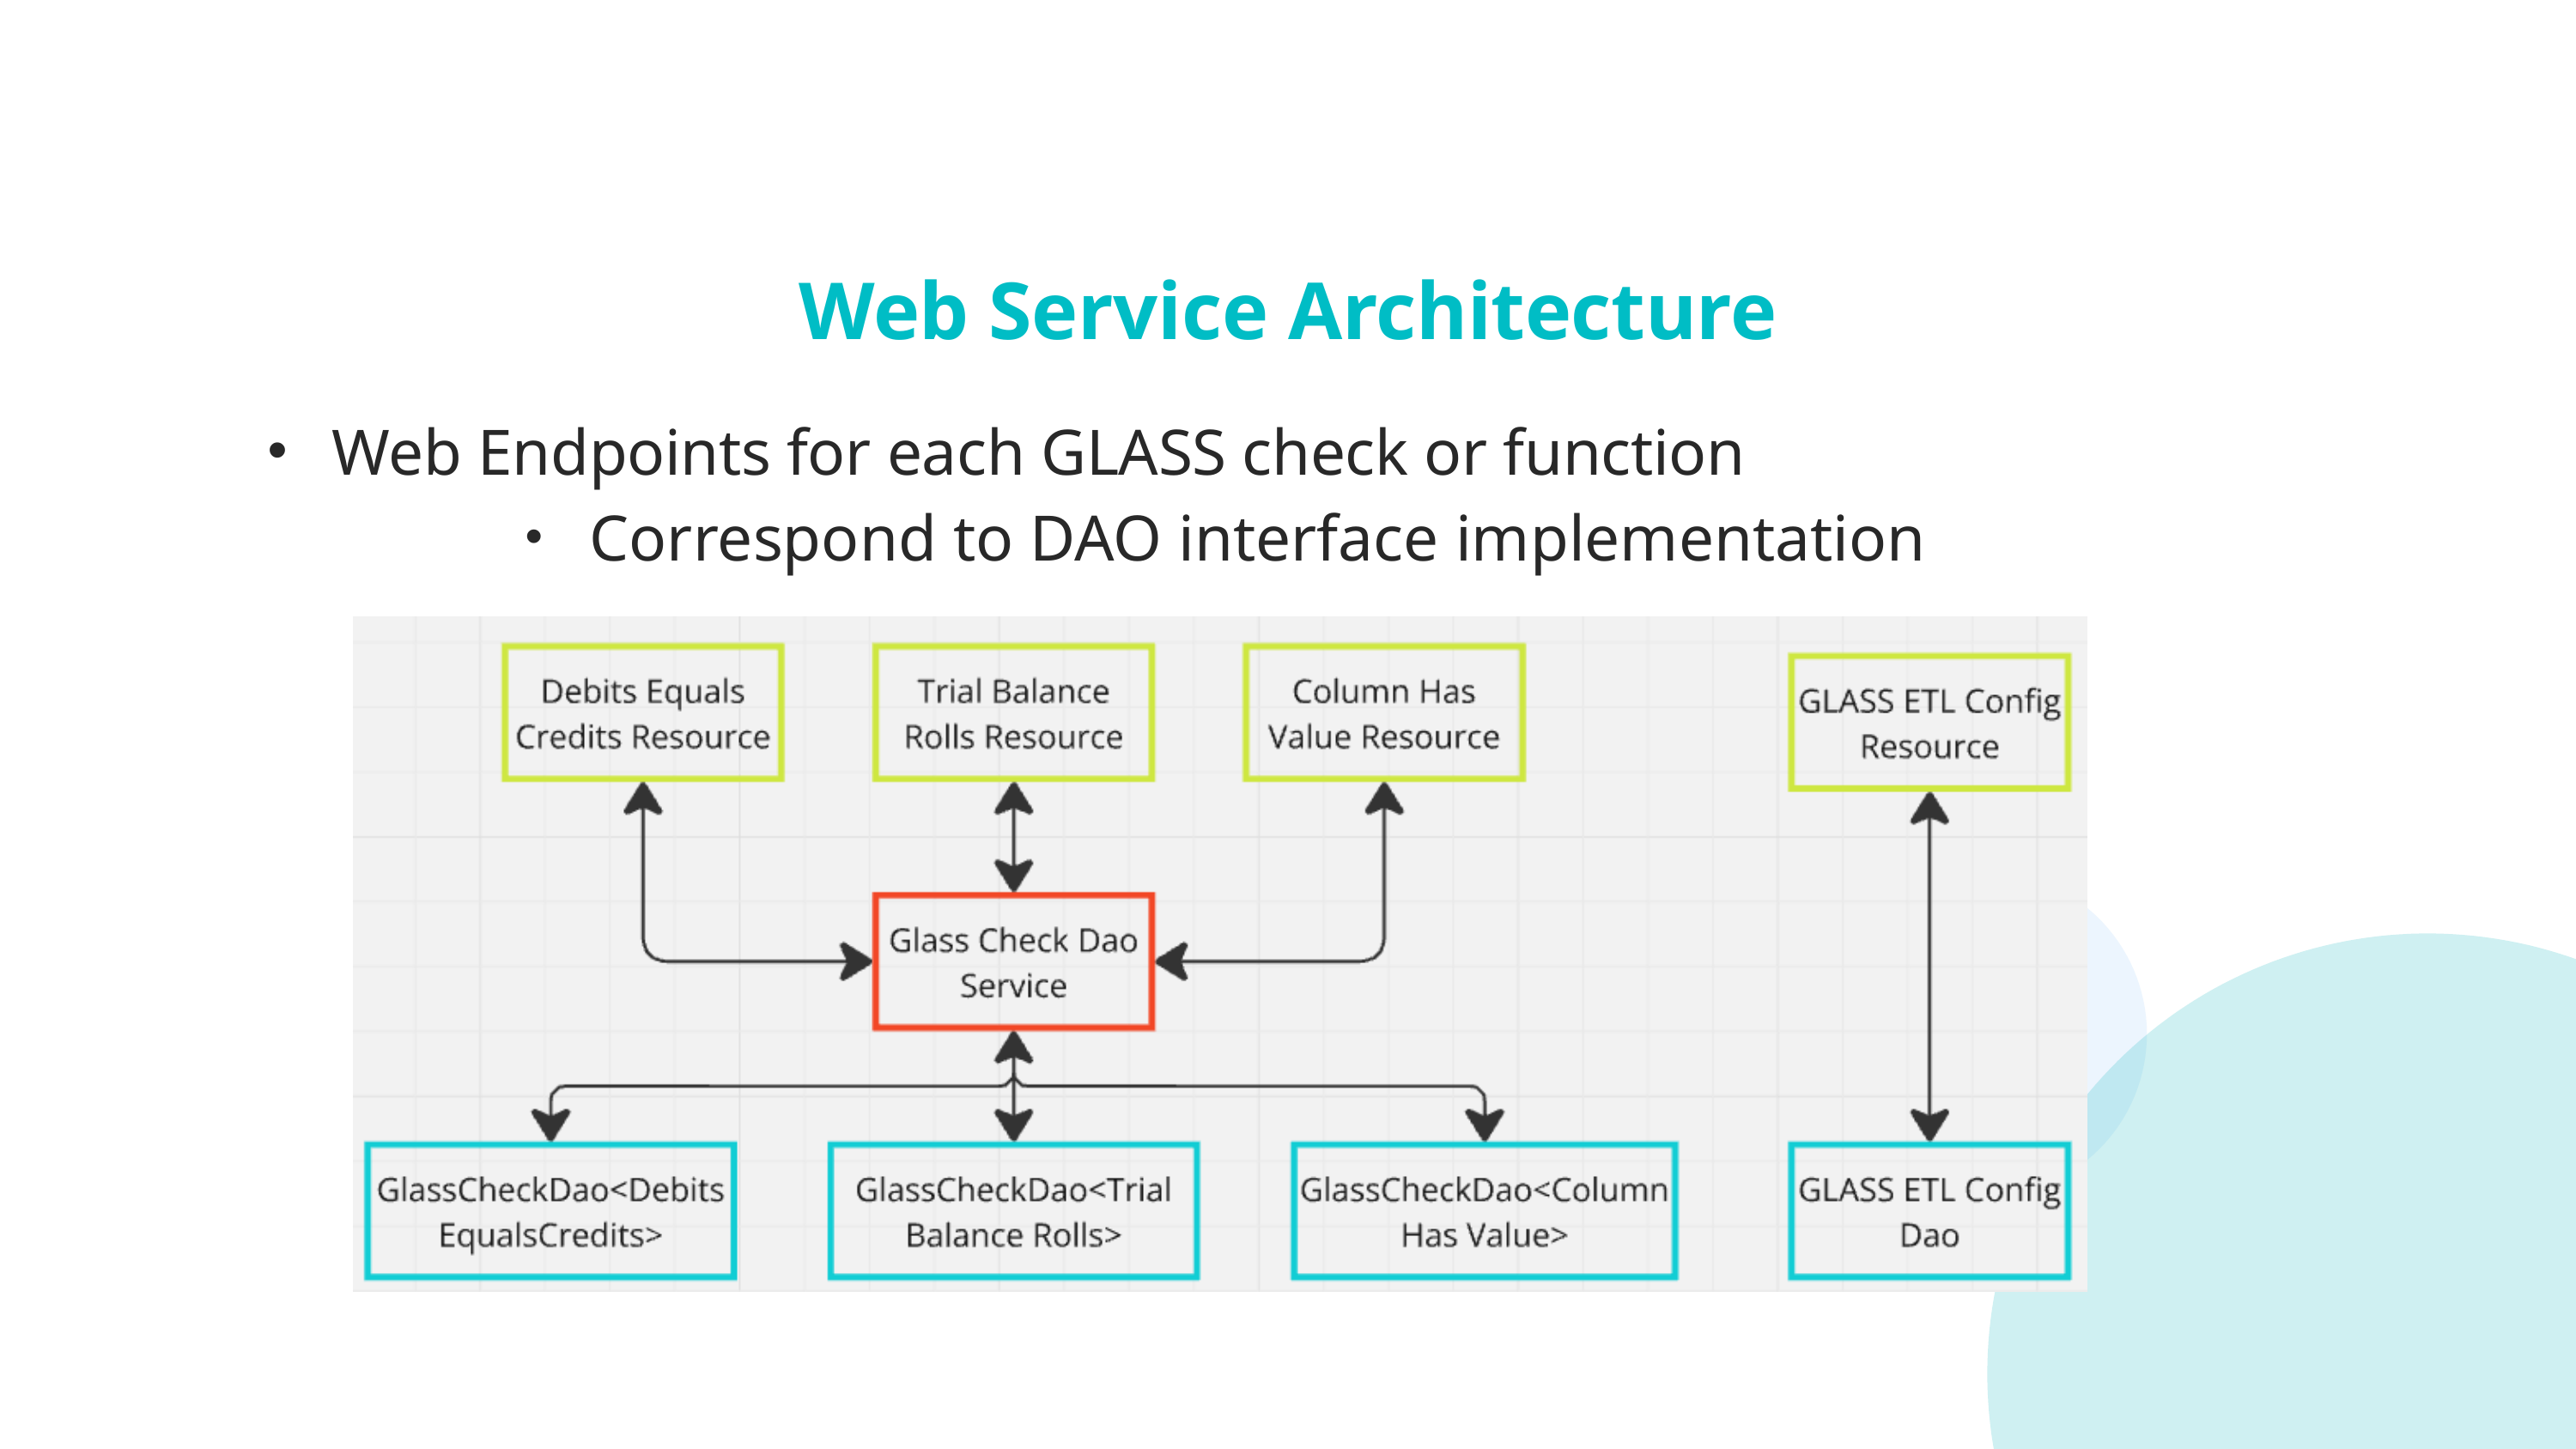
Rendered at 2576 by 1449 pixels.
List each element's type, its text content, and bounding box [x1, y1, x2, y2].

text_box Web Endpoints for each GLASS check or function Correspond to DAO interface implementation [254, 405, 2185, 919]
picture [353, 616, 2087, 1292]
list Web Service Architecture [254, 228, 2322, 387]
